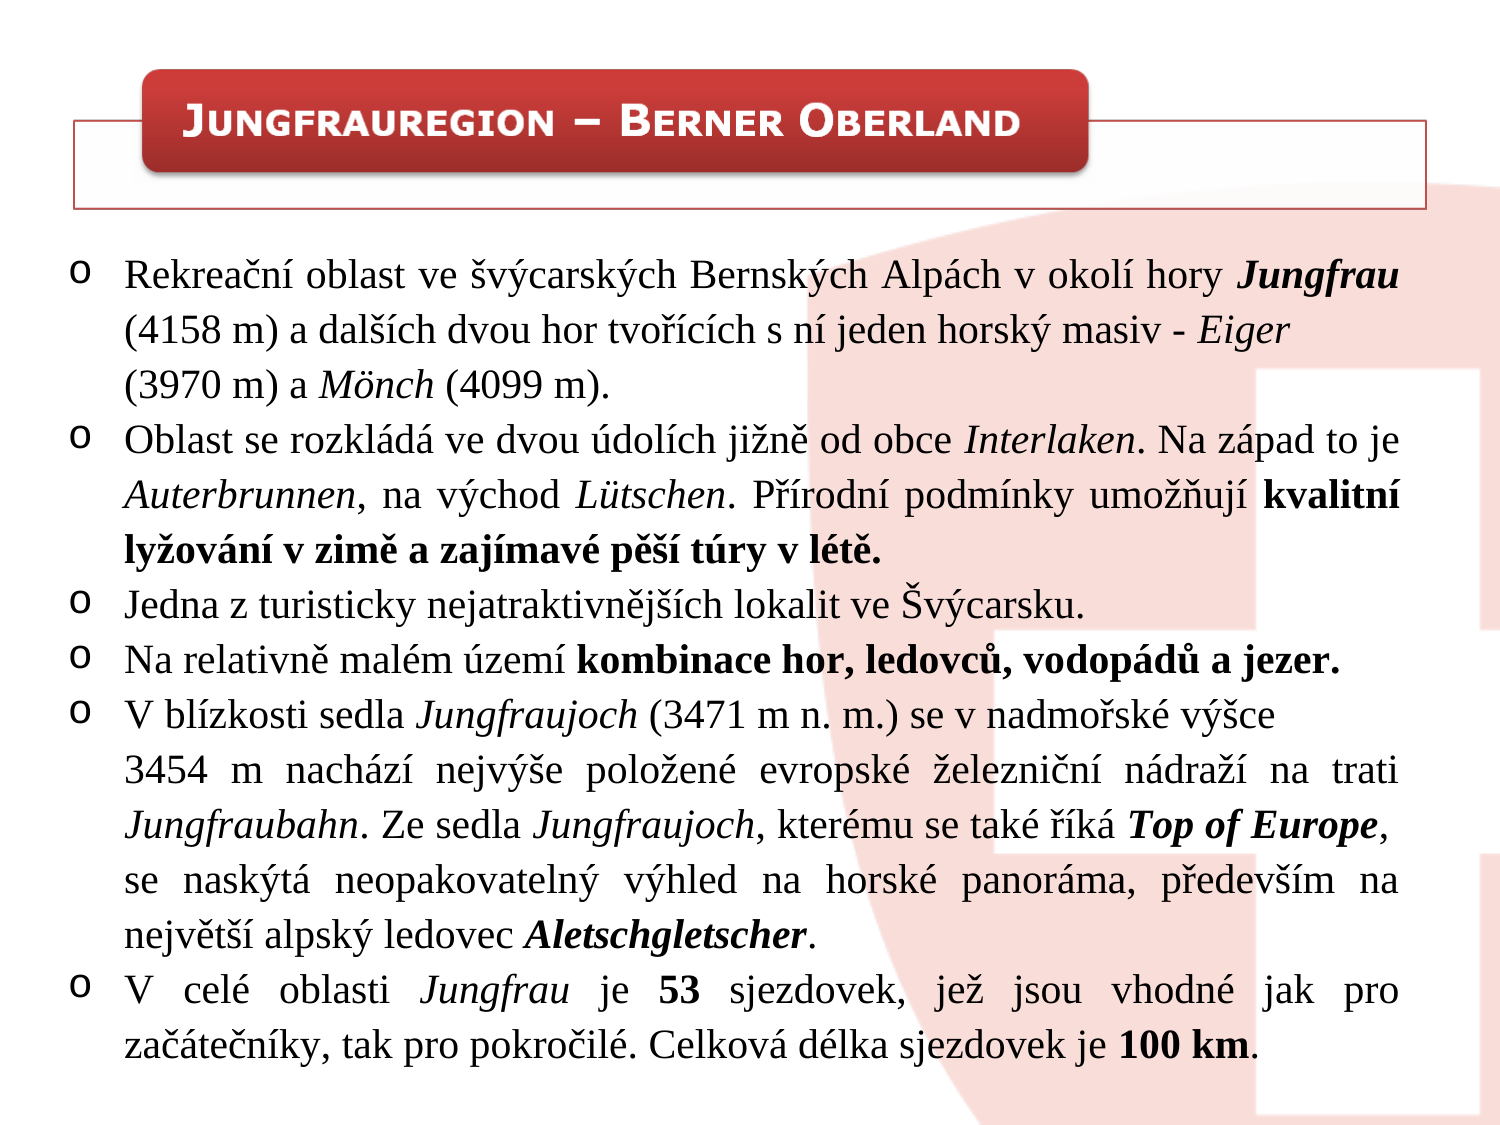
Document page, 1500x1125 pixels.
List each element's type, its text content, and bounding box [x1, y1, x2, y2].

picture [72, 43, 1500, 1125]
text_box Rekreační oblast ve švýcarských Bernských Alpách v okolí hory Jungfrau (4158 m) a dalších dvou hor tvořících s ní jeden horský masiv - Eiger (3970 m) a Mönch (4099 m). Oblast se rozkládá ve dvou údolích jižně od obce Interlaken. Na západ to je Auterbrunnen, na východ Lütschen. Přírodní podmínky umožňují kvalitní lyžování v zimě a zajímavé pěší túry v létě. Jedna z turisticky nejatraktivnějších lokalit ve Švýcarsku. Na relativně malém území kombinace hor, ledovců, vodopádů a jezer. V blízkosti sedla Jungfraujoch (3471 m n. m.) se v nadmořské výšce 3454 m nachází nejvýše položené evropské železniční nádraží na trati Jungfraubahn. Ze sedla Jungfraujoch, kterému se také říká Top of Europe, se naskýtá neopakovatelný výhled na horské panoráma, především na největší alpský ledovec Aletschgletscher. V celé oblasti Jungfrau je 53 sjezdovek, jež jsou vhodné jak pro začátečníky, tak pro pokročilé. Celková délka sjezdovek je 100 km. [53, 184, 1415, 1083]
